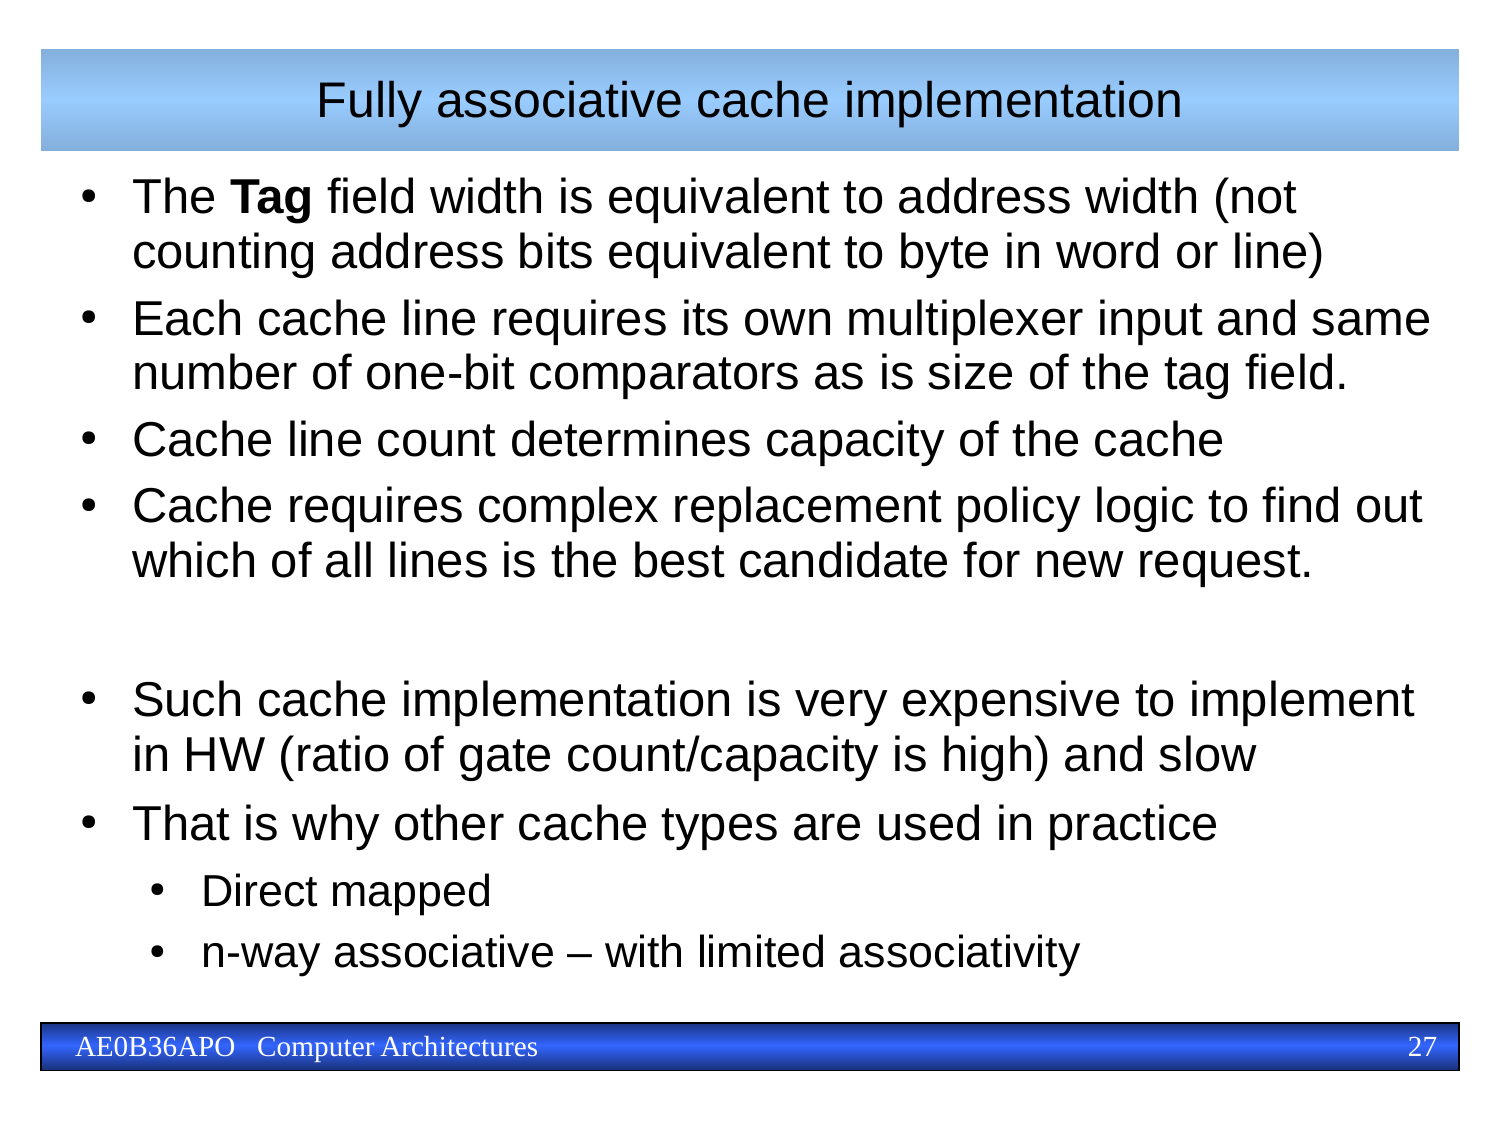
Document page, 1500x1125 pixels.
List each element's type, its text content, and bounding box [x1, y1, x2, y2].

list The Tag field width is equivalent to address width (not counting address bits equivalent to byte in word or line) Each cache line requires its own multiplexer input and same number of one-bit comparators as is size of the tag field. Cache line count determines capacity of the cache Cache requires complex replacement policy logic to find out which of all lines is the best candidate for new request. Such cache implementation is very expensive to implement in HW (ratio of gate count/capacity is high) and slow That is why other cache types are used in practice Direct mapped n-way associative – with limited associativity [62, 169, 1438, 1018]
title Fully associative cache implementation [41, 49, 1459, 151]
